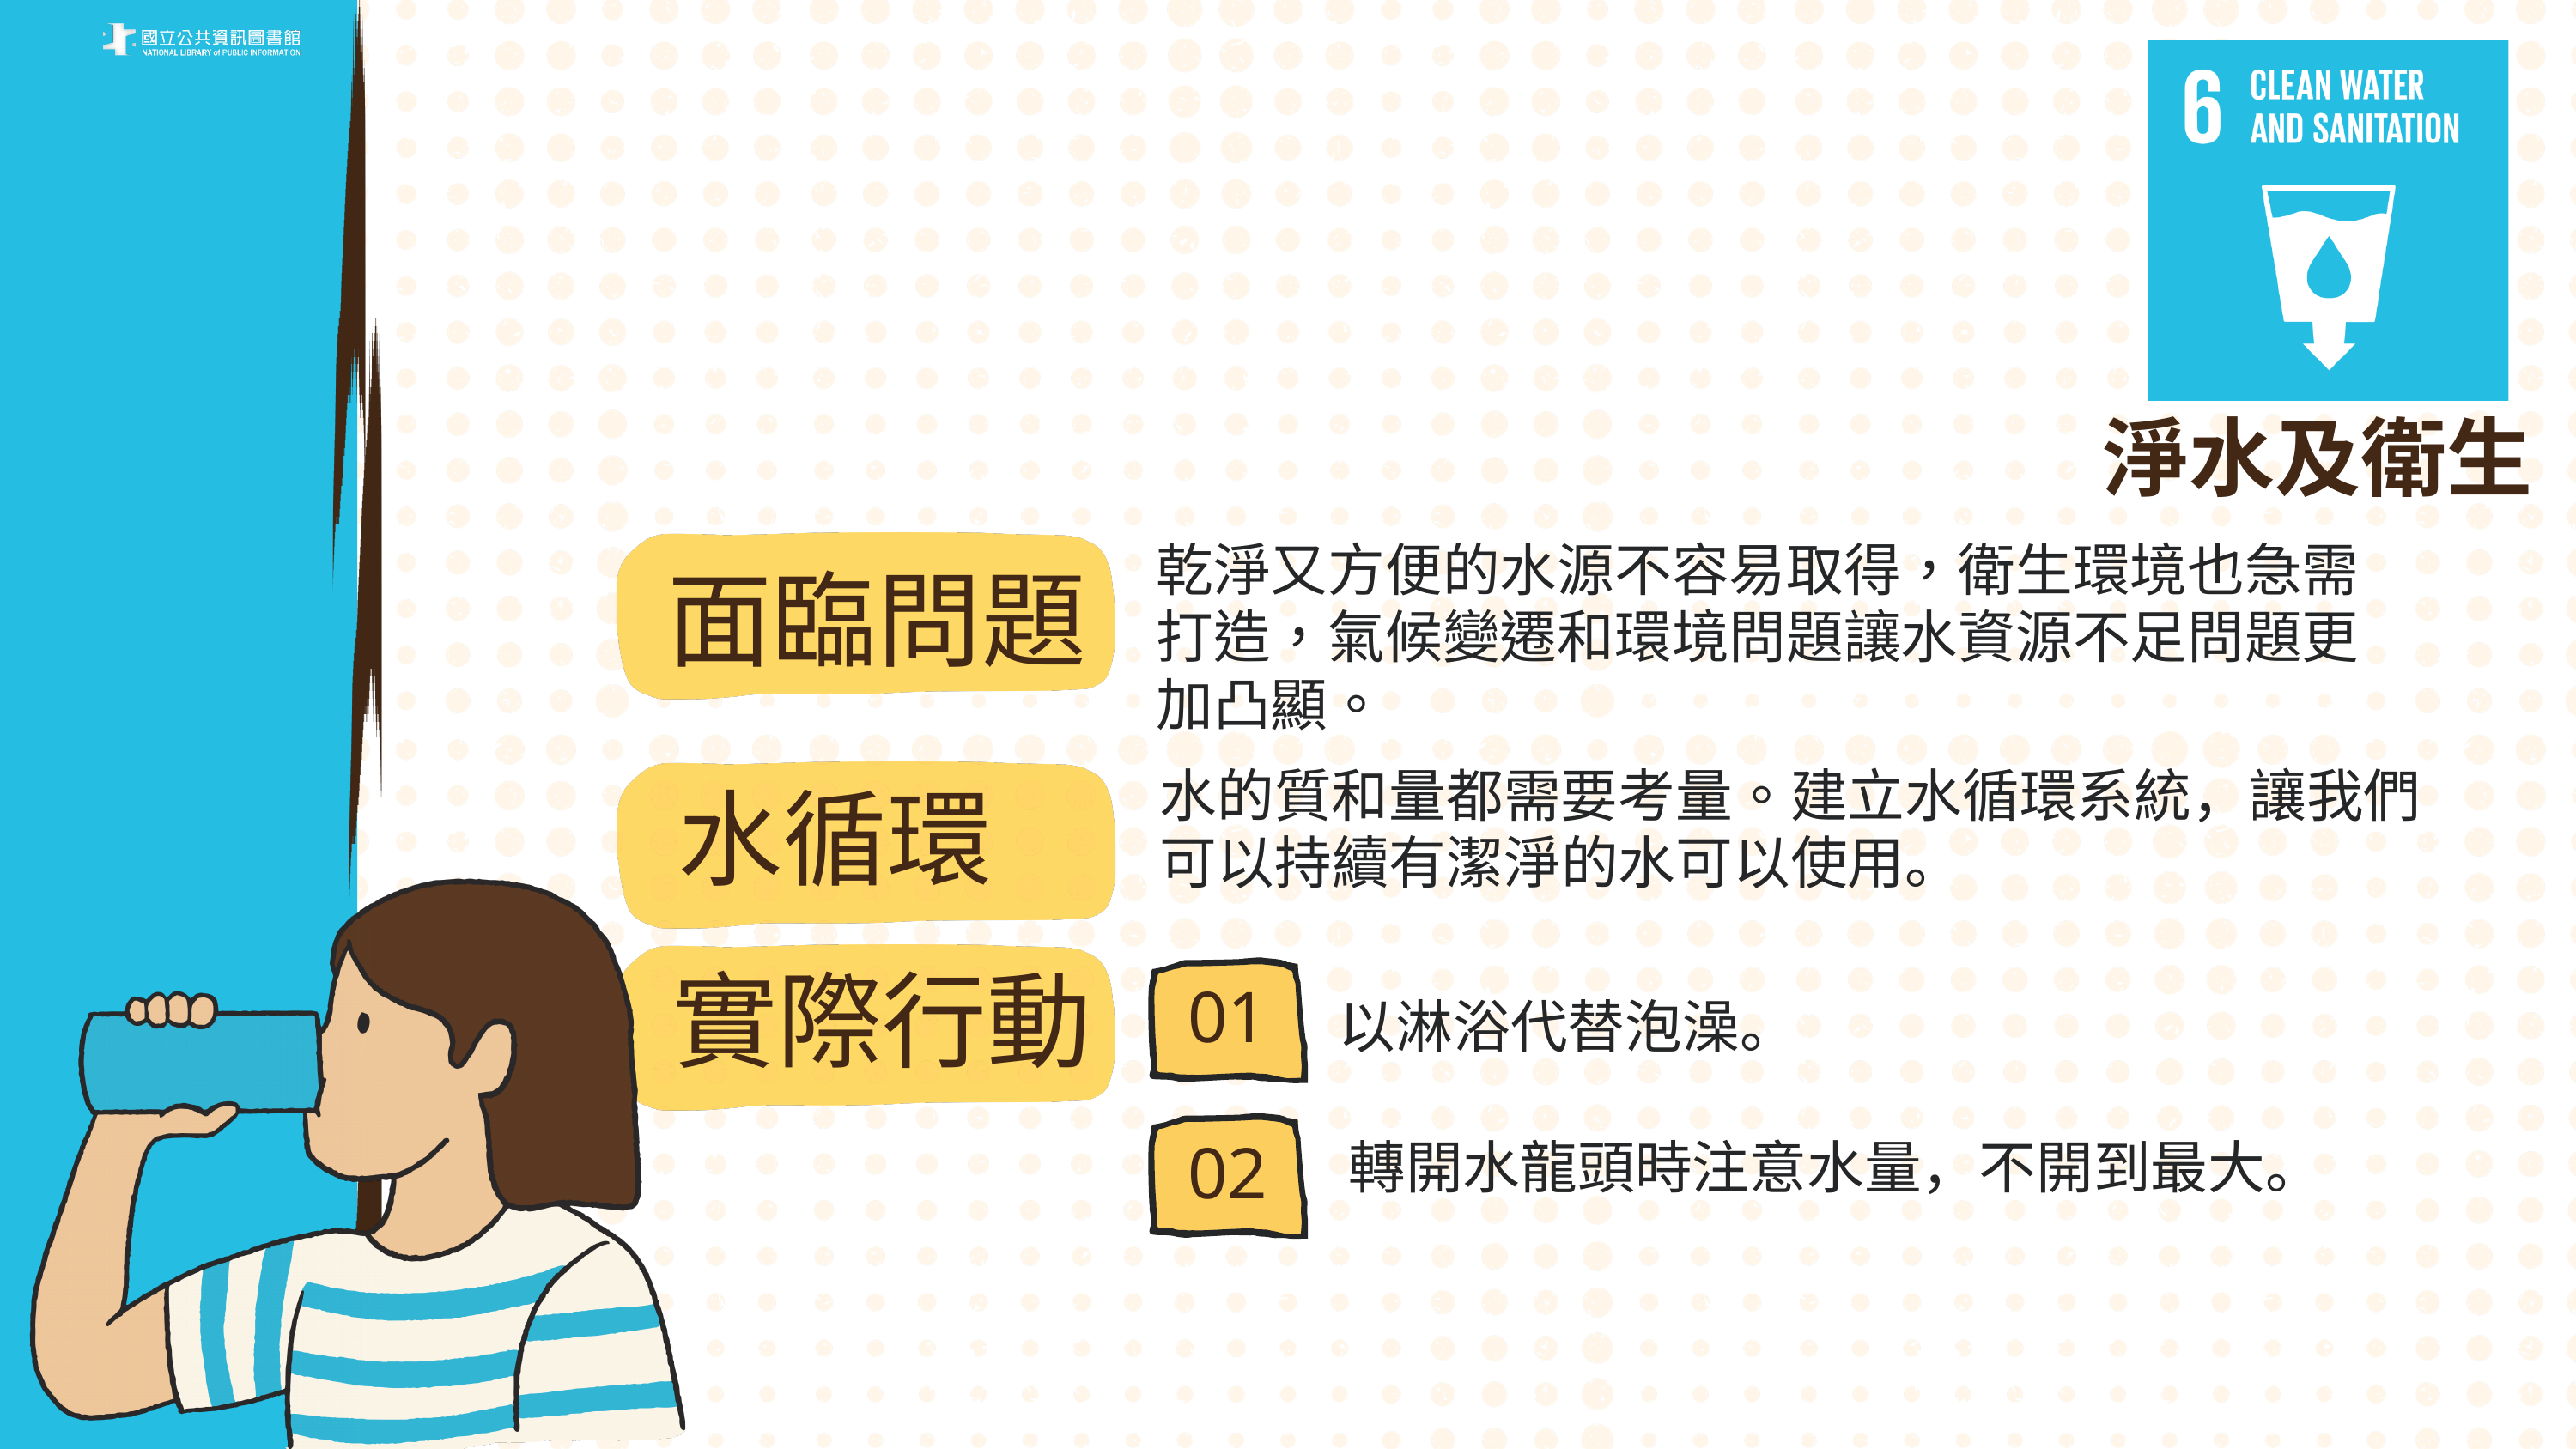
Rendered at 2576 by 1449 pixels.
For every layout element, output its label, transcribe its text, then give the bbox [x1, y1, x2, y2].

text_box [0, 0, 1767, 1449]
text_box 01 [1148, 984, 1308, 1063]
text_box 02 [1148, 1139, 1308, 1218]
text_box 實際行動 [686, 972, 1180, 1082]
text_box 水循環 [677, 790, 1208, 900]
text_box 水的質和量都需要考量。建立水循環系統，讓我們可以持續有潔淨的水可以使用。 [1159, 761, 2448, 899]
text_box 面臨問題 [667, 571, 1279, 682]
text_box [1794, 0, 2576, 718]
text_box 淨水及衛生 [2103, 398, 2576, 504]
text_box 轉開水龍頭時注意水量，不開到最大。 [1348, 1132, 2427, 1202]
text_box 以淋浴代替泡澡。 [1338, 991, 1979, 1061]
text_box [1794, 731, 2576, 1449]
text_box 乾淨又方便的水源不容易取得，衛生環境也急需打造，氣候變遷和環境問題讓水資源不足問題更加凸顯。 [1156, 535, 2360, 742]
picture [100, 19, 306, 60]
